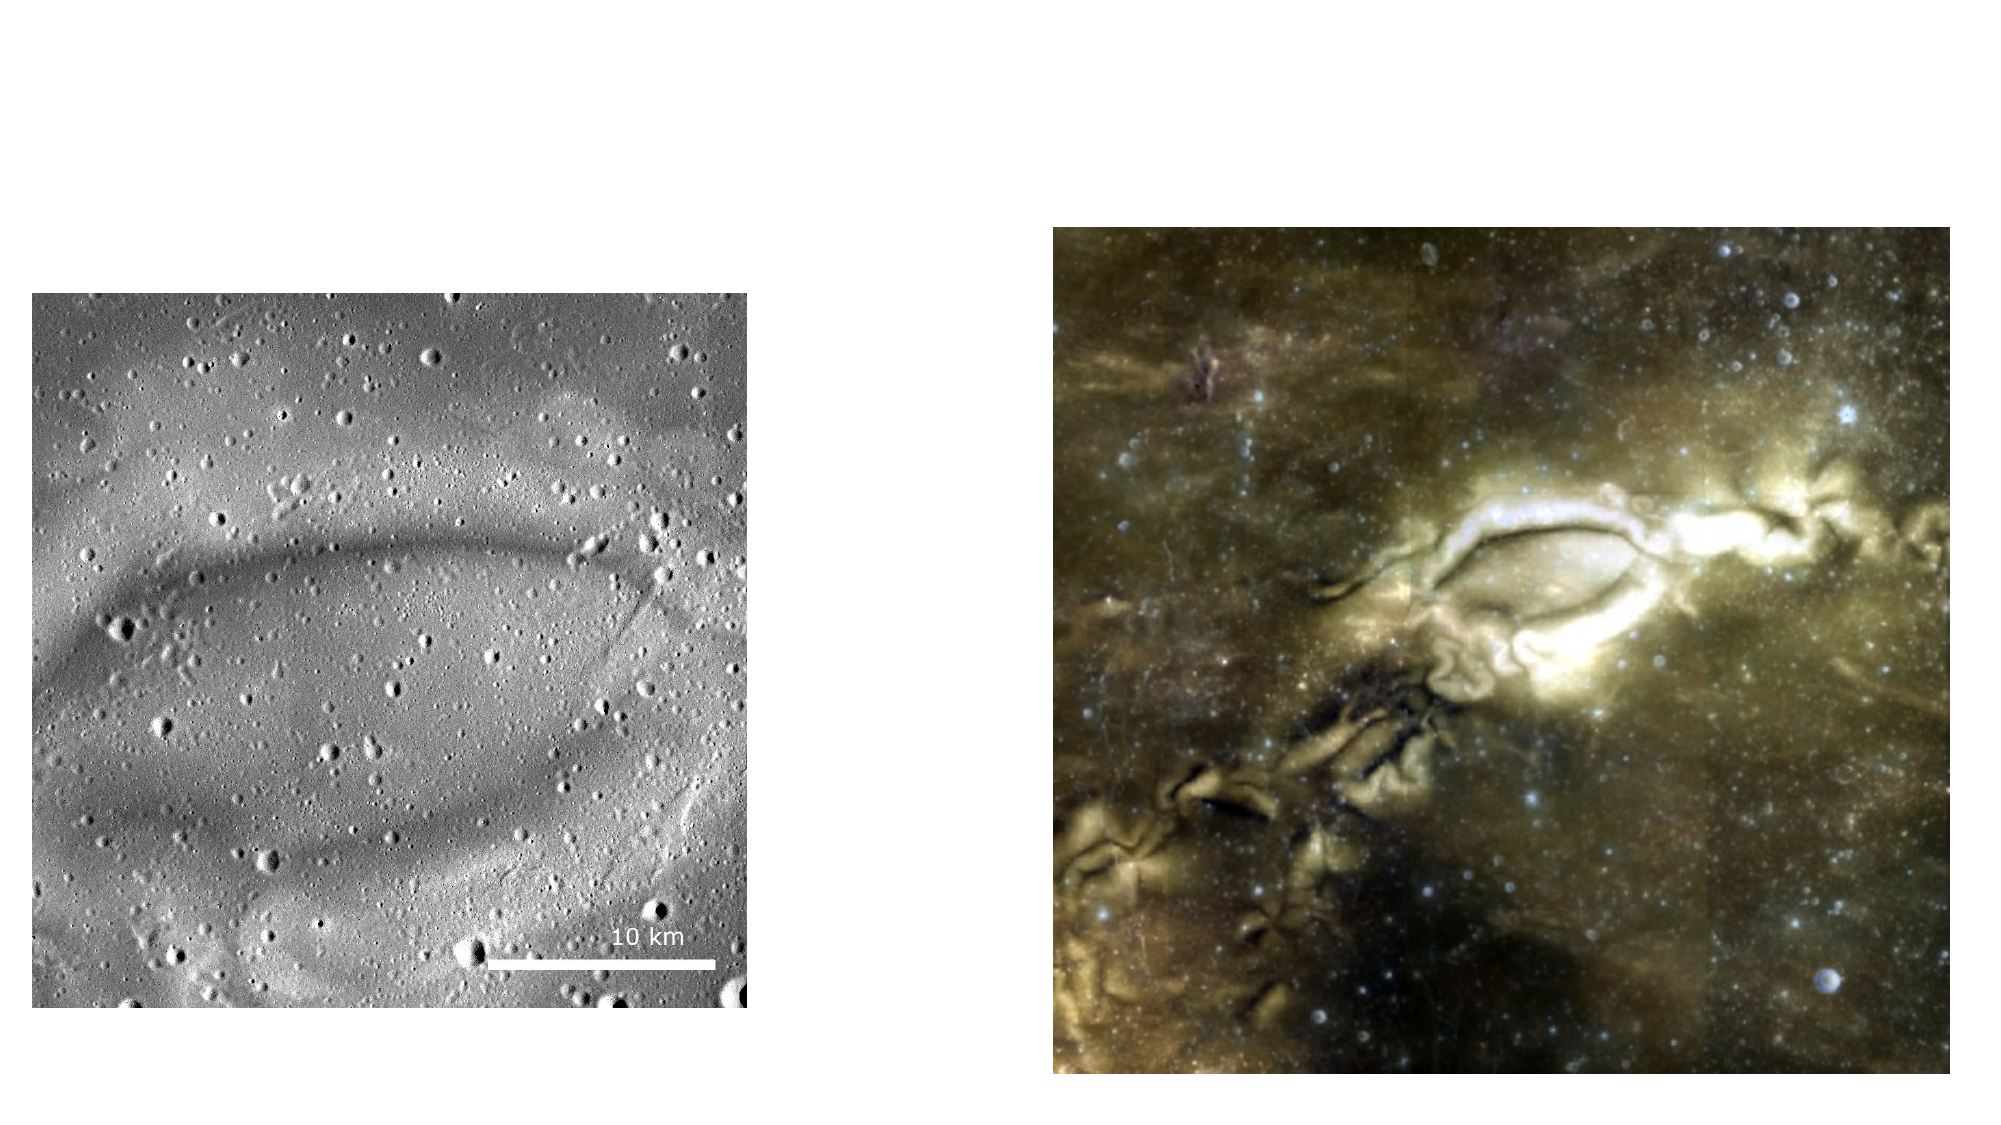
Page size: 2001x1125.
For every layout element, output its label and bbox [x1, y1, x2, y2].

picture [32, 293, 747, 1008]
picture [1053, 227, 1950, 1074]
